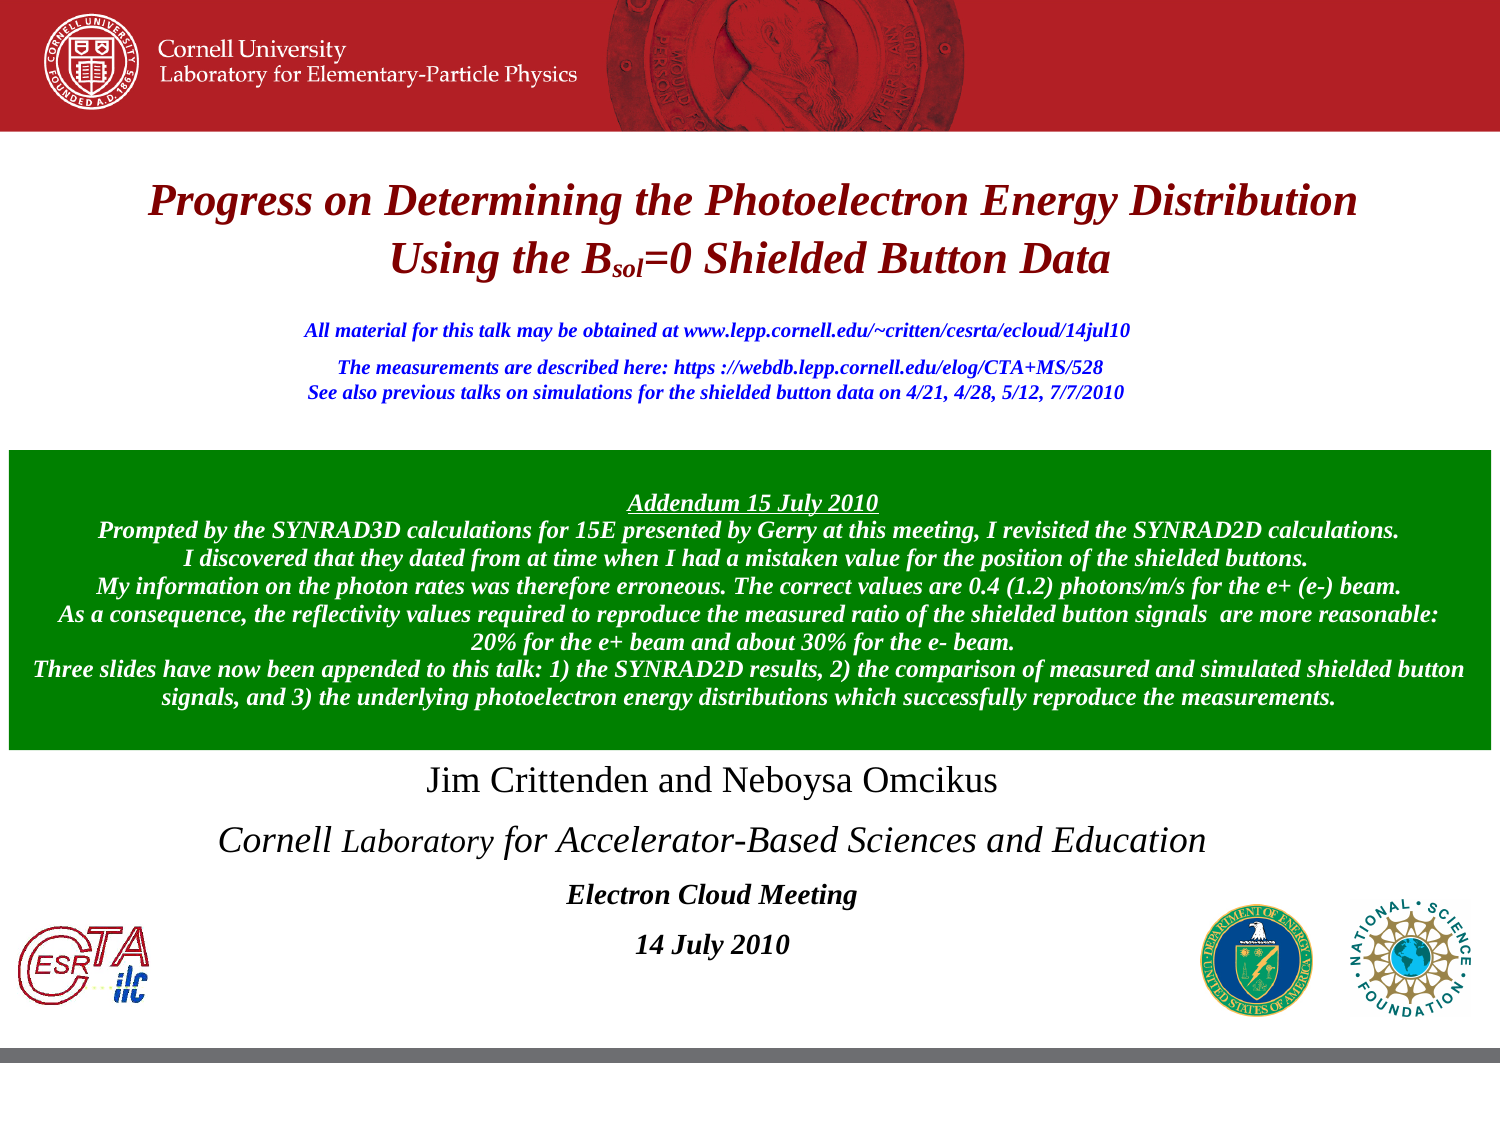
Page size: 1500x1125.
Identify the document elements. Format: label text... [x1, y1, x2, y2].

picture [8, 899, 151, 1036]
text_box Addendum 15 July 2010 Prompted by the SYNRAD3D calculations for 15E presented by Gerry at this meeting, I revisited the SYNRAD2D calculations. I discovered that they dated from at time when I had a mistaken value for the position of the shielded buttons. My information on the photon rates was therefore erroneous. The correct values are 0.4 (1.2) photons/m/s for the e+ (e-) beam. As a consequence, the reflectivity values required to reproduce the measured ratio of the shielded button signals are more reasonable: 20% for the e+ beam and about 30% for the e- beam. Three slides have now been appended to this talk: 1) the SYNRAD2D results, 2) the comparison of measured and simulated shielded button signals, and 3) the underlying photoelectron energy distributions which successfully reproduce the measurements. [8, 450, 1492, 751]
subtitle Jim Crittenden and Neboysa Omcikus Cornell Laboratory for Accelerator-Based Sciences and Education Electron Cloud Meeting 14 July 2010 [187, 751, 1238, 1013]
picture [0, 0, 1500, 132]
text_box All material for this talk may be obtained at www.lepp.cornell.edu/~critten/cesrta/ecloud/14jul10 The measurements are described here: https ://webdb.lepp.cornell.edu/elog/CTA+MS/528 See also previous talks on simulations for the shielded button data on 4/21, 4/28, 5/12, 7/7/2010 [37, 299, 1396, 450]
picture [1350, 899, 1471, 1017]
picture [1200, 904, 1313, 1017]
title Progress on Determining the Photoelectron Energy Distribution Using the Bsol=0 Shielded Button Data [75, 136, 1426, 314]
